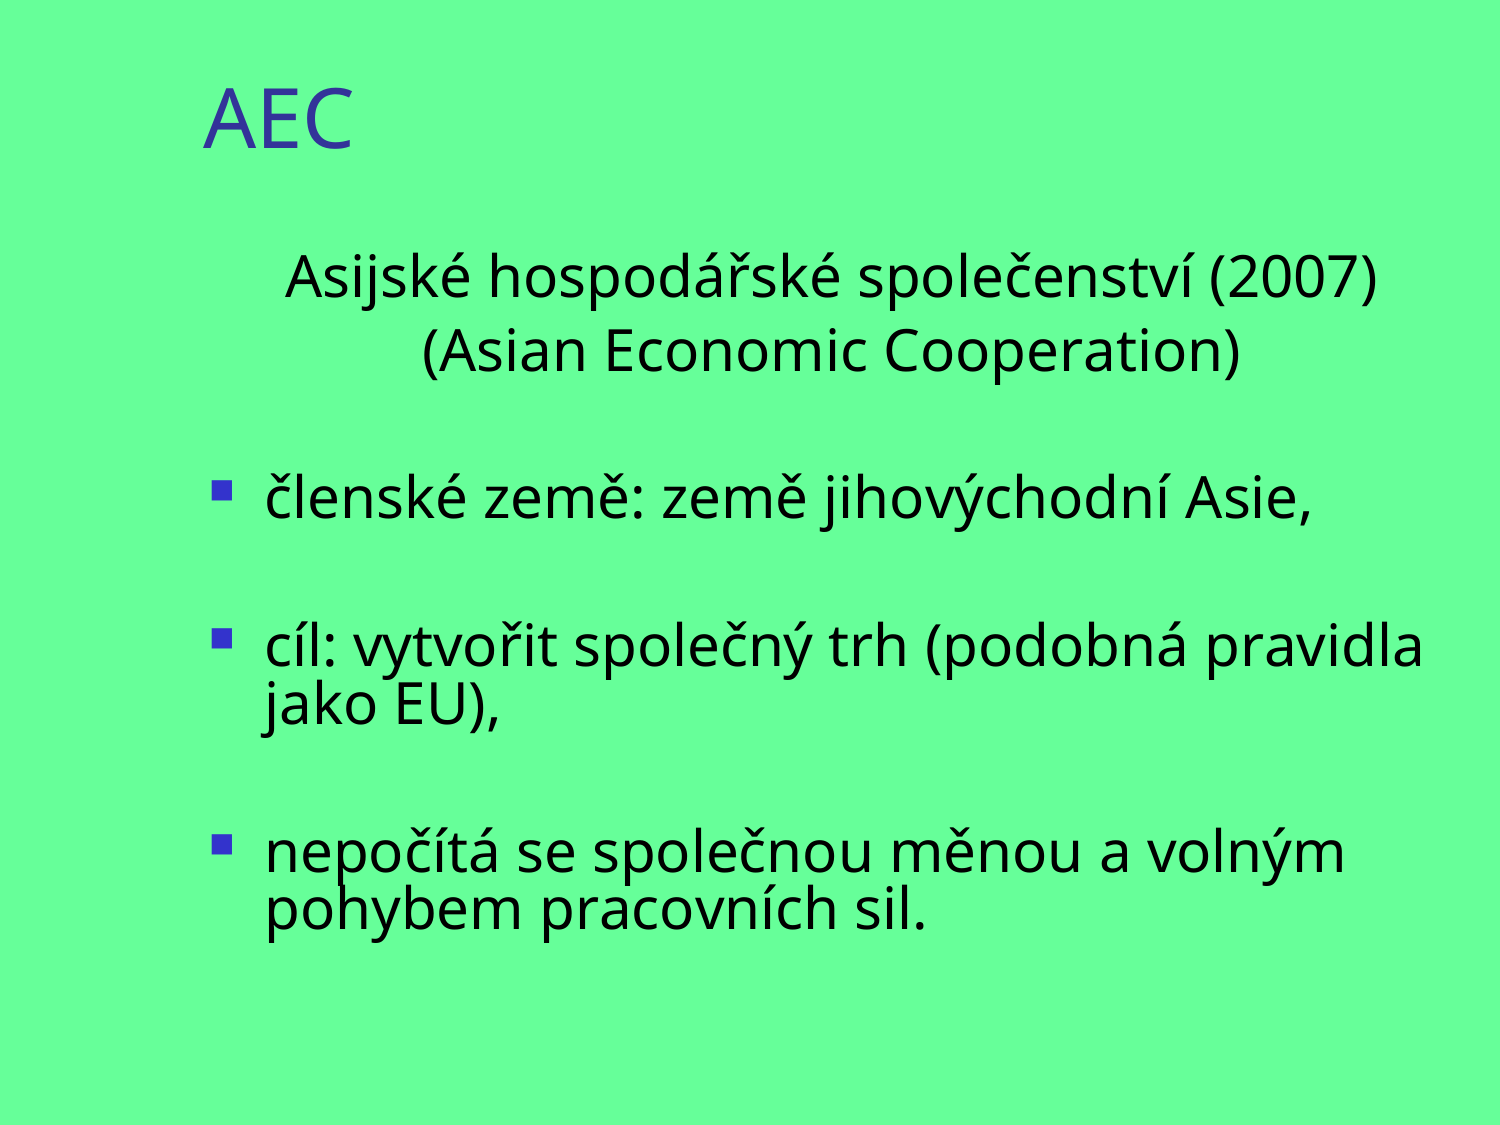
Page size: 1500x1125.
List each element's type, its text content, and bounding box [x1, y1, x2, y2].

title AEC [188, 7, 1468, 173]
list Asijské hospodářské společenství (2007) (Asian Economic Cooperation) členské země: země jihovýchodní Asie, cíl: vytvořit společný trh (podobná pravidla jako EU), nepočítá se společnou měnou a volným pohybem pracovních sil. [193, 243, 1469, 1121]
